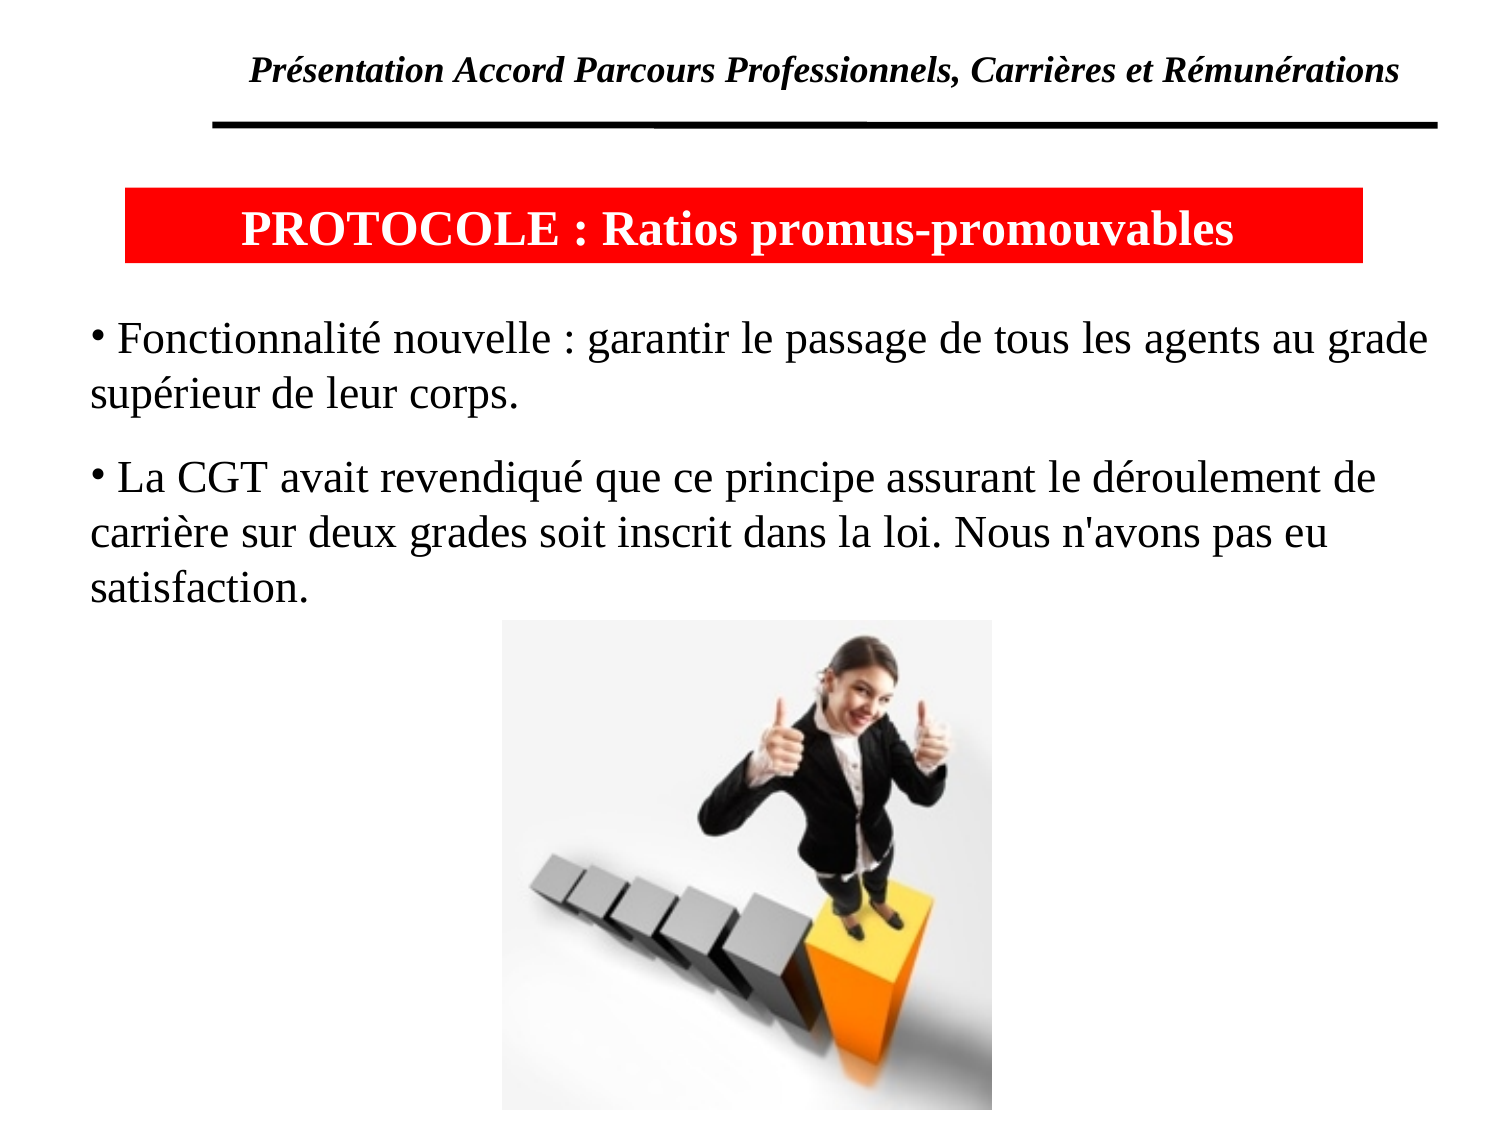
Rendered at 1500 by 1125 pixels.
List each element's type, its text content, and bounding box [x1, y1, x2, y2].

text_box PROTOCOLE : Ratios promus-promouvables [125, 187, 1363, 264]
text_box Présentation Accord Parcours Professionnels, Carrières et Rémunérations [174, 37, 1476, 100]
picture [502, 620, 992, 1110]
text_box Fonctionnalité nouvelle : garantir le passage de tous les agents au grade supérieur de leur corps. La CGT avait revendiqué que ce principe assurant le déroulement de carrière sur deux grades soit inscrit dans la loi. Nous n'avons pas eu satisfaction. [75, 299, 1451, 619]
